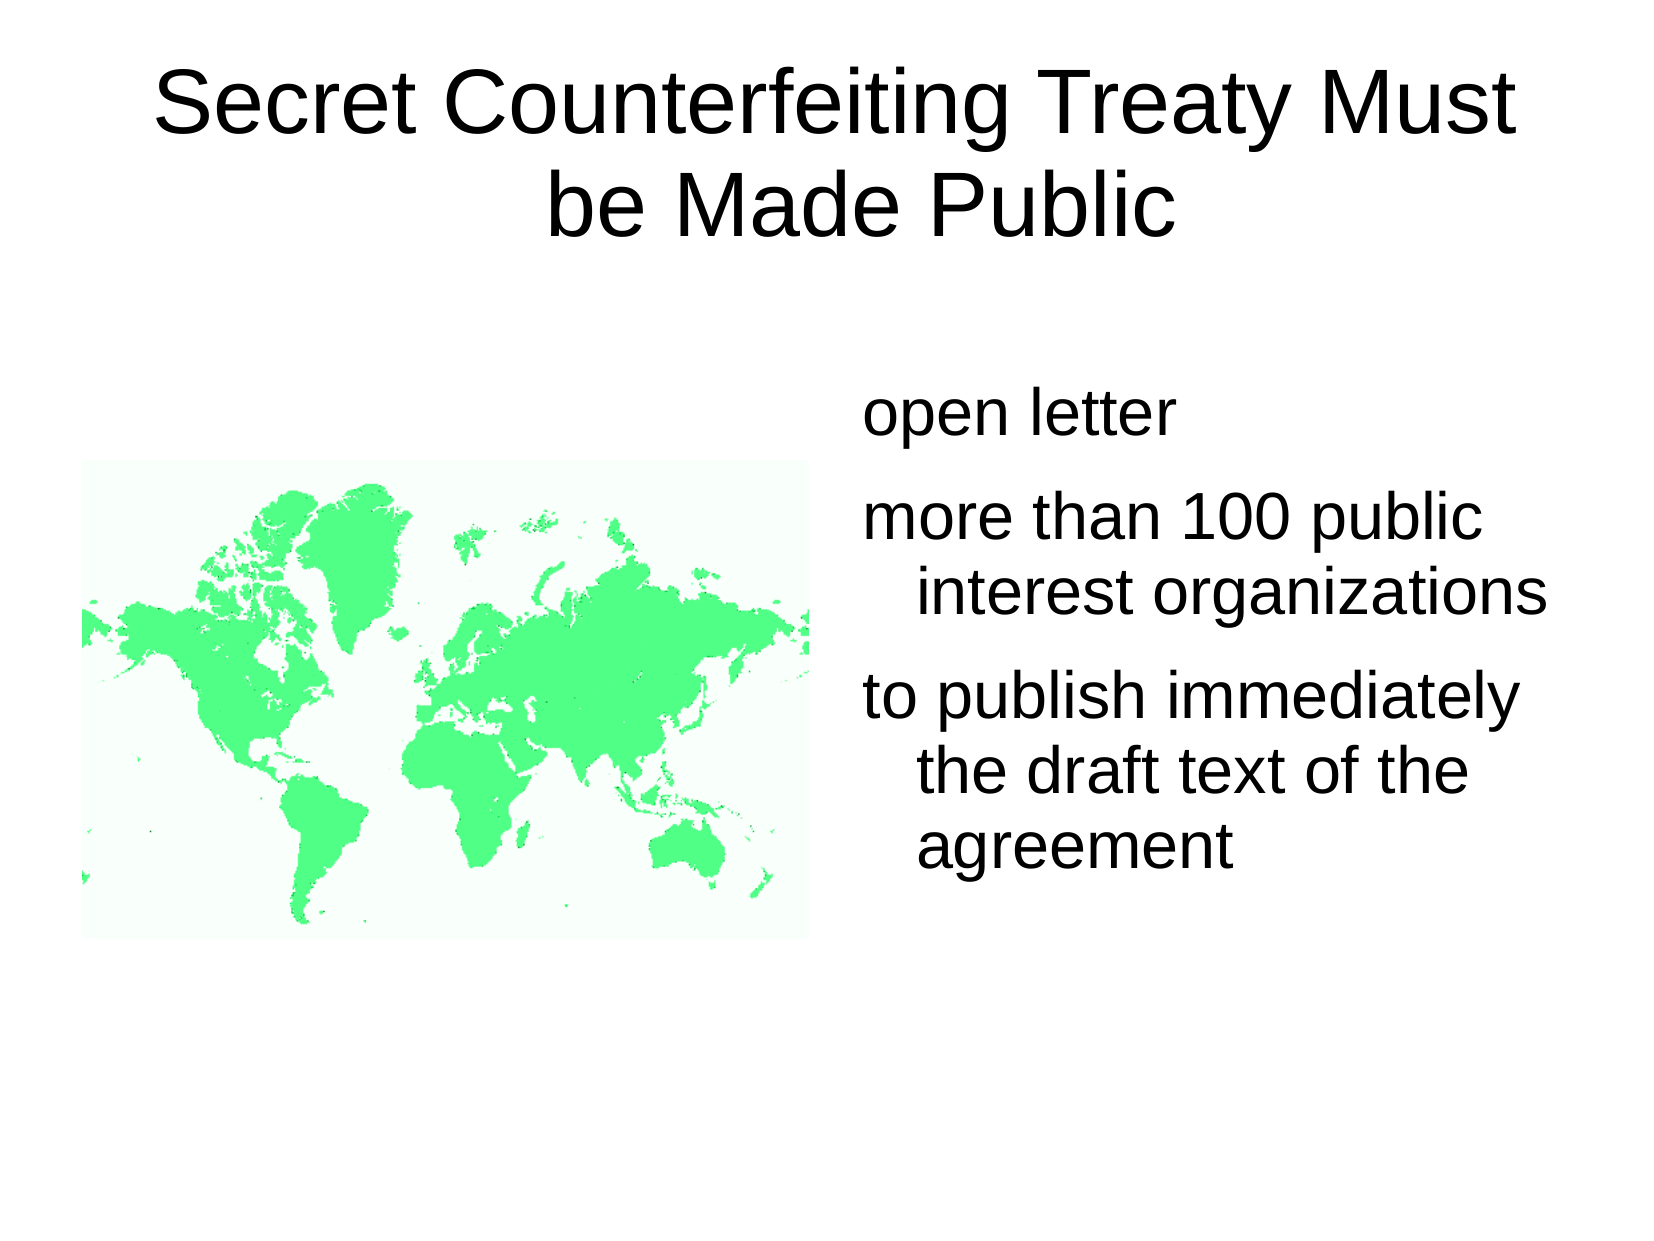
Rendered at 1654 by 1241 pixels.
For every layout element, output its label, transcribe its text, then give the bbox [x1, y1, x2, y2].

title Secret Counterfeiting Treaty Must be Made Public [82, 49, 1571, 257]
list open letter more than 100 public interest organizations to publish immediately the draft text of the agreement [845, 375, 1572, 901]
picture [82, 460, 809, 939]
